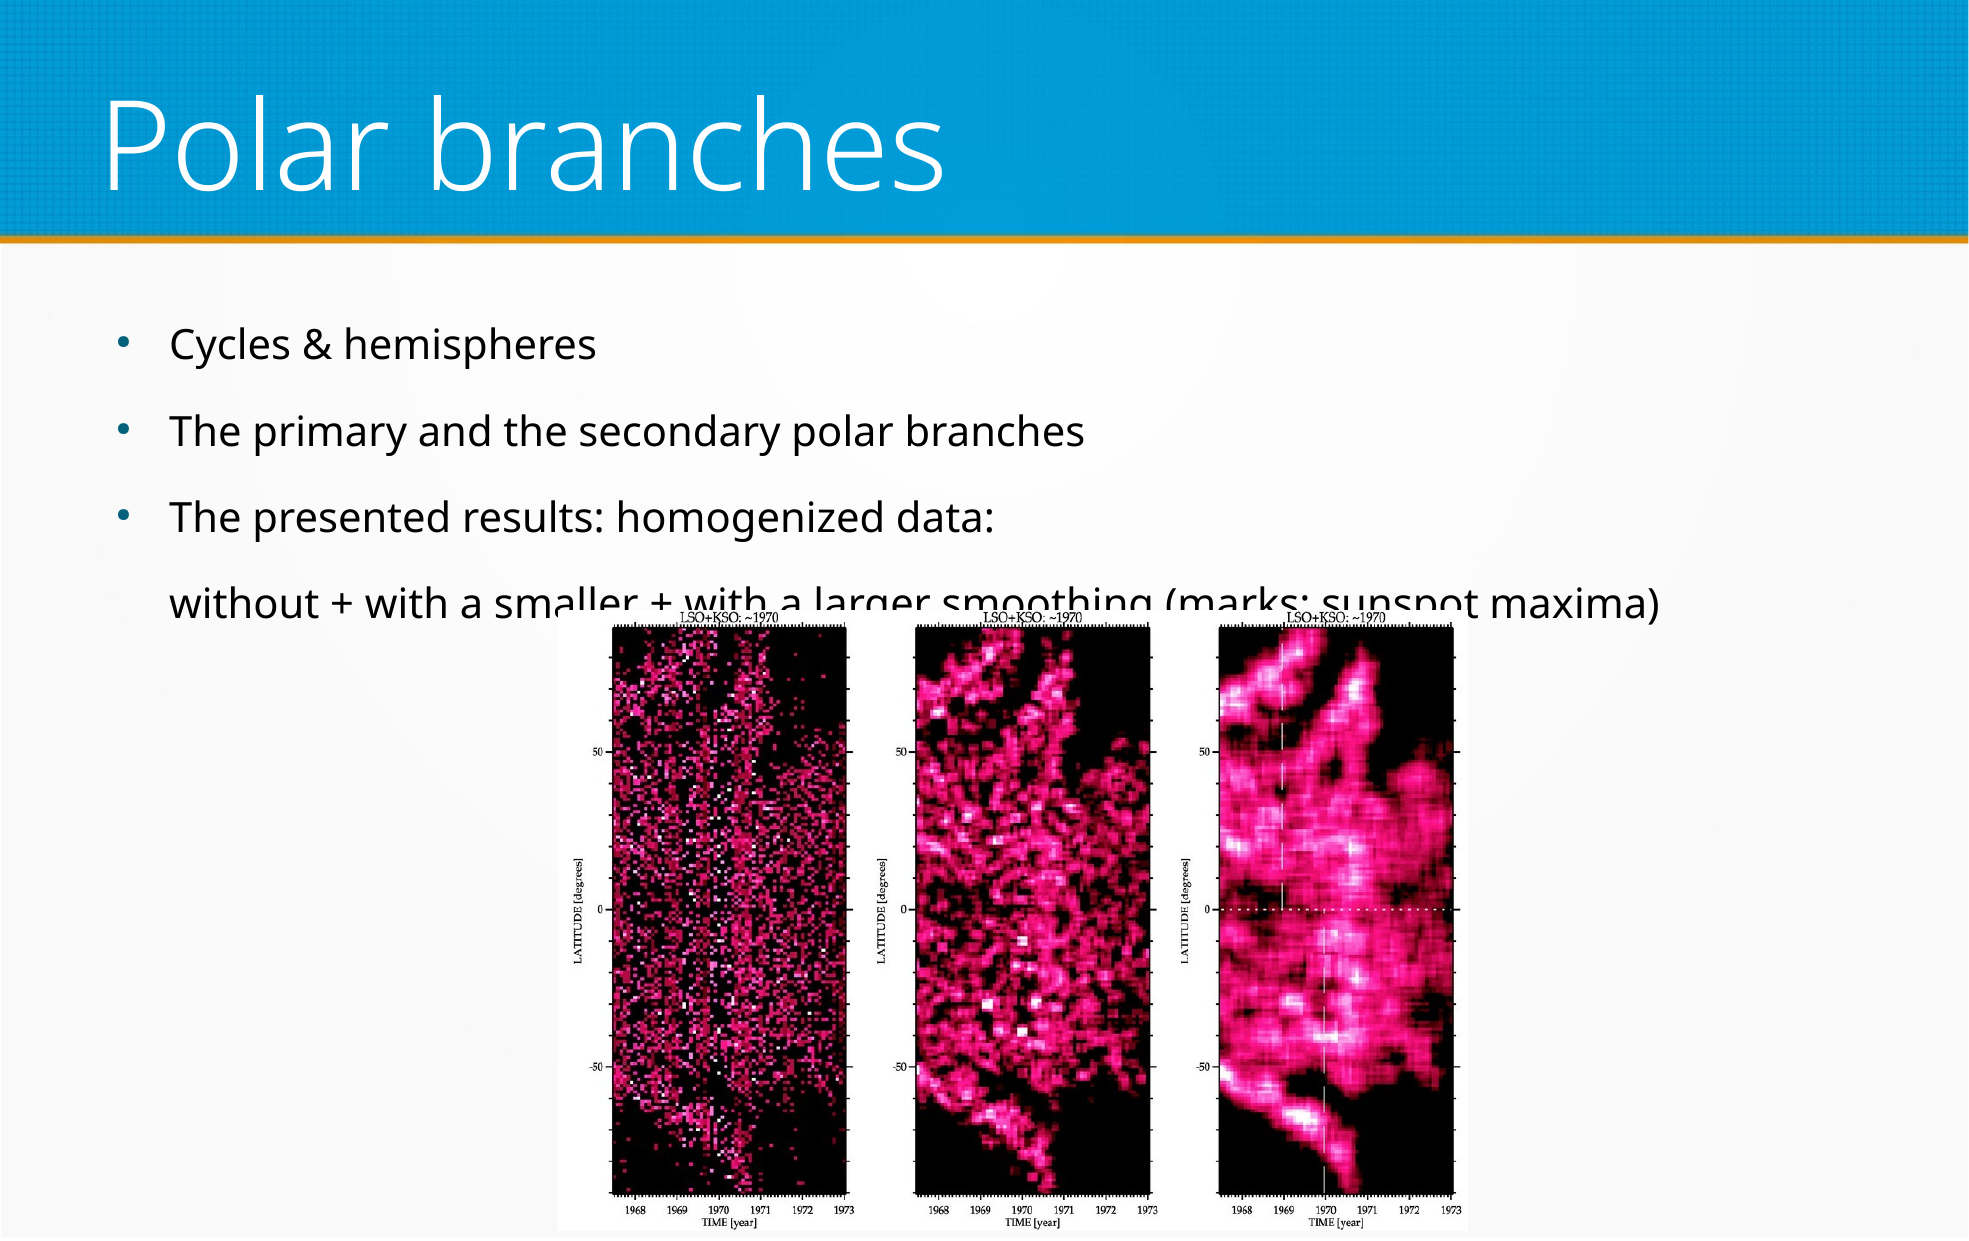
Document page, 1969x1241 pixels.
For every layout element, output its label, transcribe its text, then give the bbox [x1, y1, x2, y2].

title Polar branches [98, 19, 1870, 227]
list Cycles & hemispheres The primary and the secondary polar branches The presented results: homogenized data: without + with a smaller + with a larger smoothing (marks: sunspot maxima) [98, 315, 1861, 1081]
picture [0, 233, 1969, 1241]
